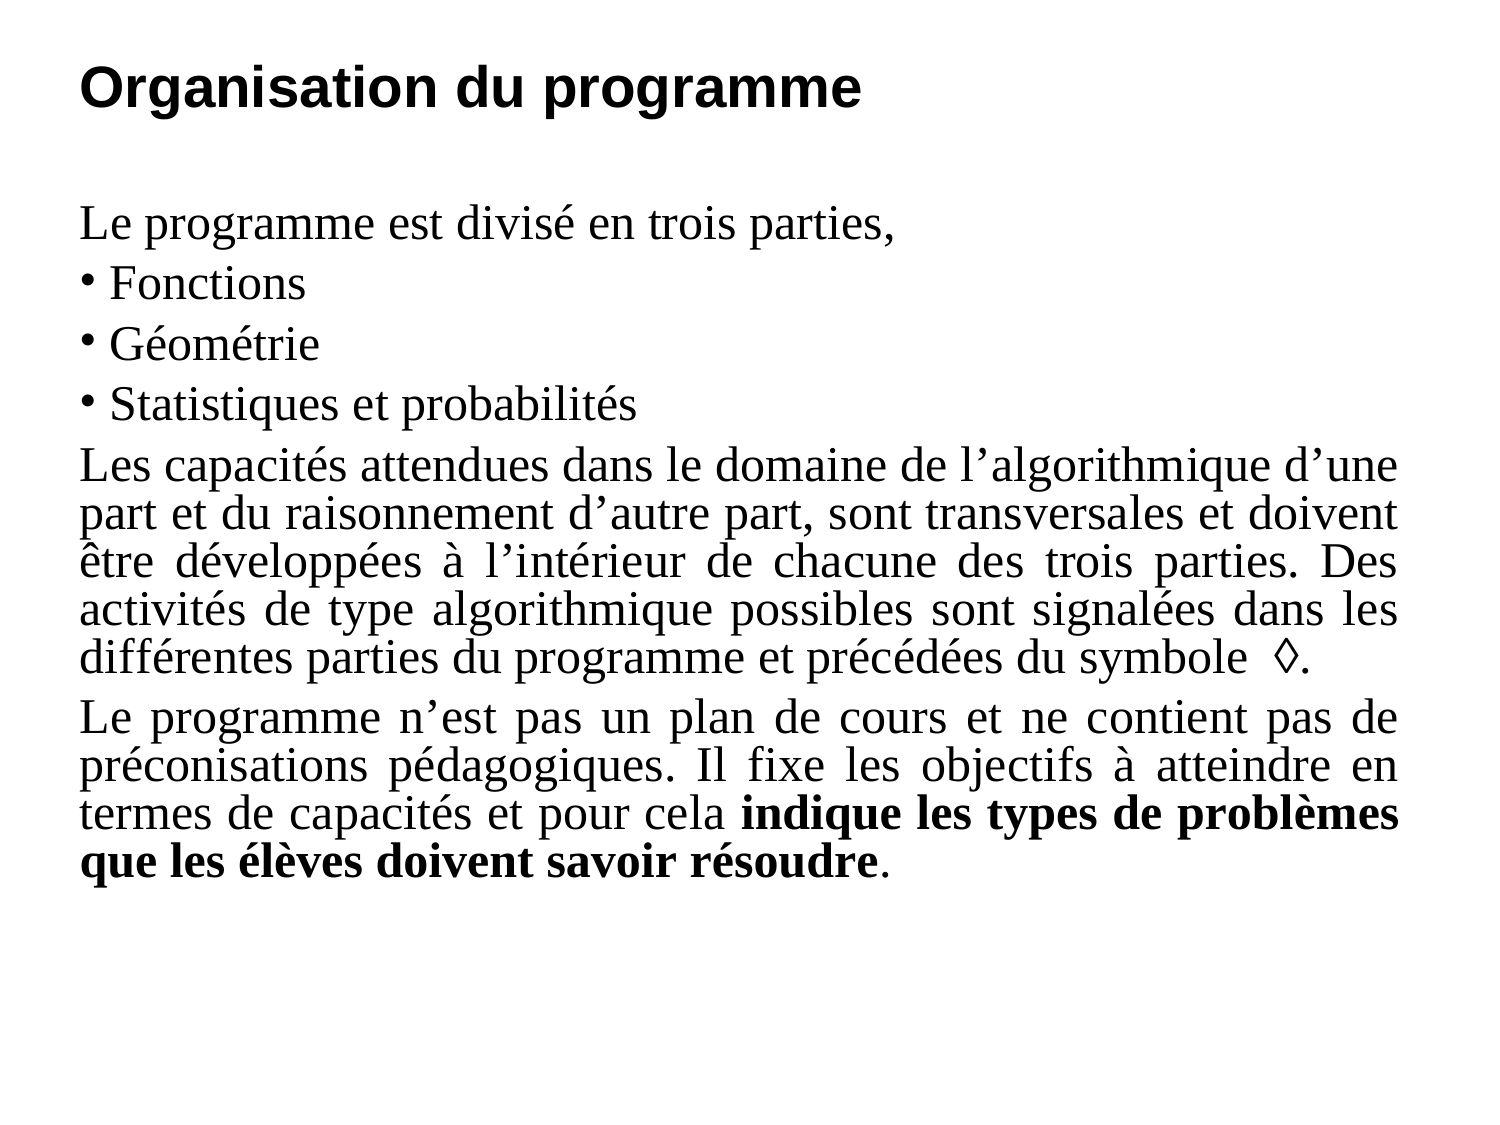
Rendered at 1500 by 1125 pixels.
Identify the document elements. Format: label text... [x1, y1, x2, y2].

list Organisation du programme Le programme est divisé en trois parties, Fonctions Géométrie Statistiques et probabilités Les capacités attendues dans le domaine de l’algorithmique d’une part et du raisonnement d’autre part, sont transversales et doivent être développées à l’intérieur de chacune des trois parties. Des activités de type algorithmique possibles sont signalées dans les différentes parties du programme et précédées du symbole ◊. Le programme n’est pas un plan de cours et ne contient pas de préconisations pédagogiques. Il fixe les objectifs à atteindre en termes de capacités et pour cela indique les types de problèmes que les élèves doivent savoir résoudre. [64, 54, 1415, 1059]
